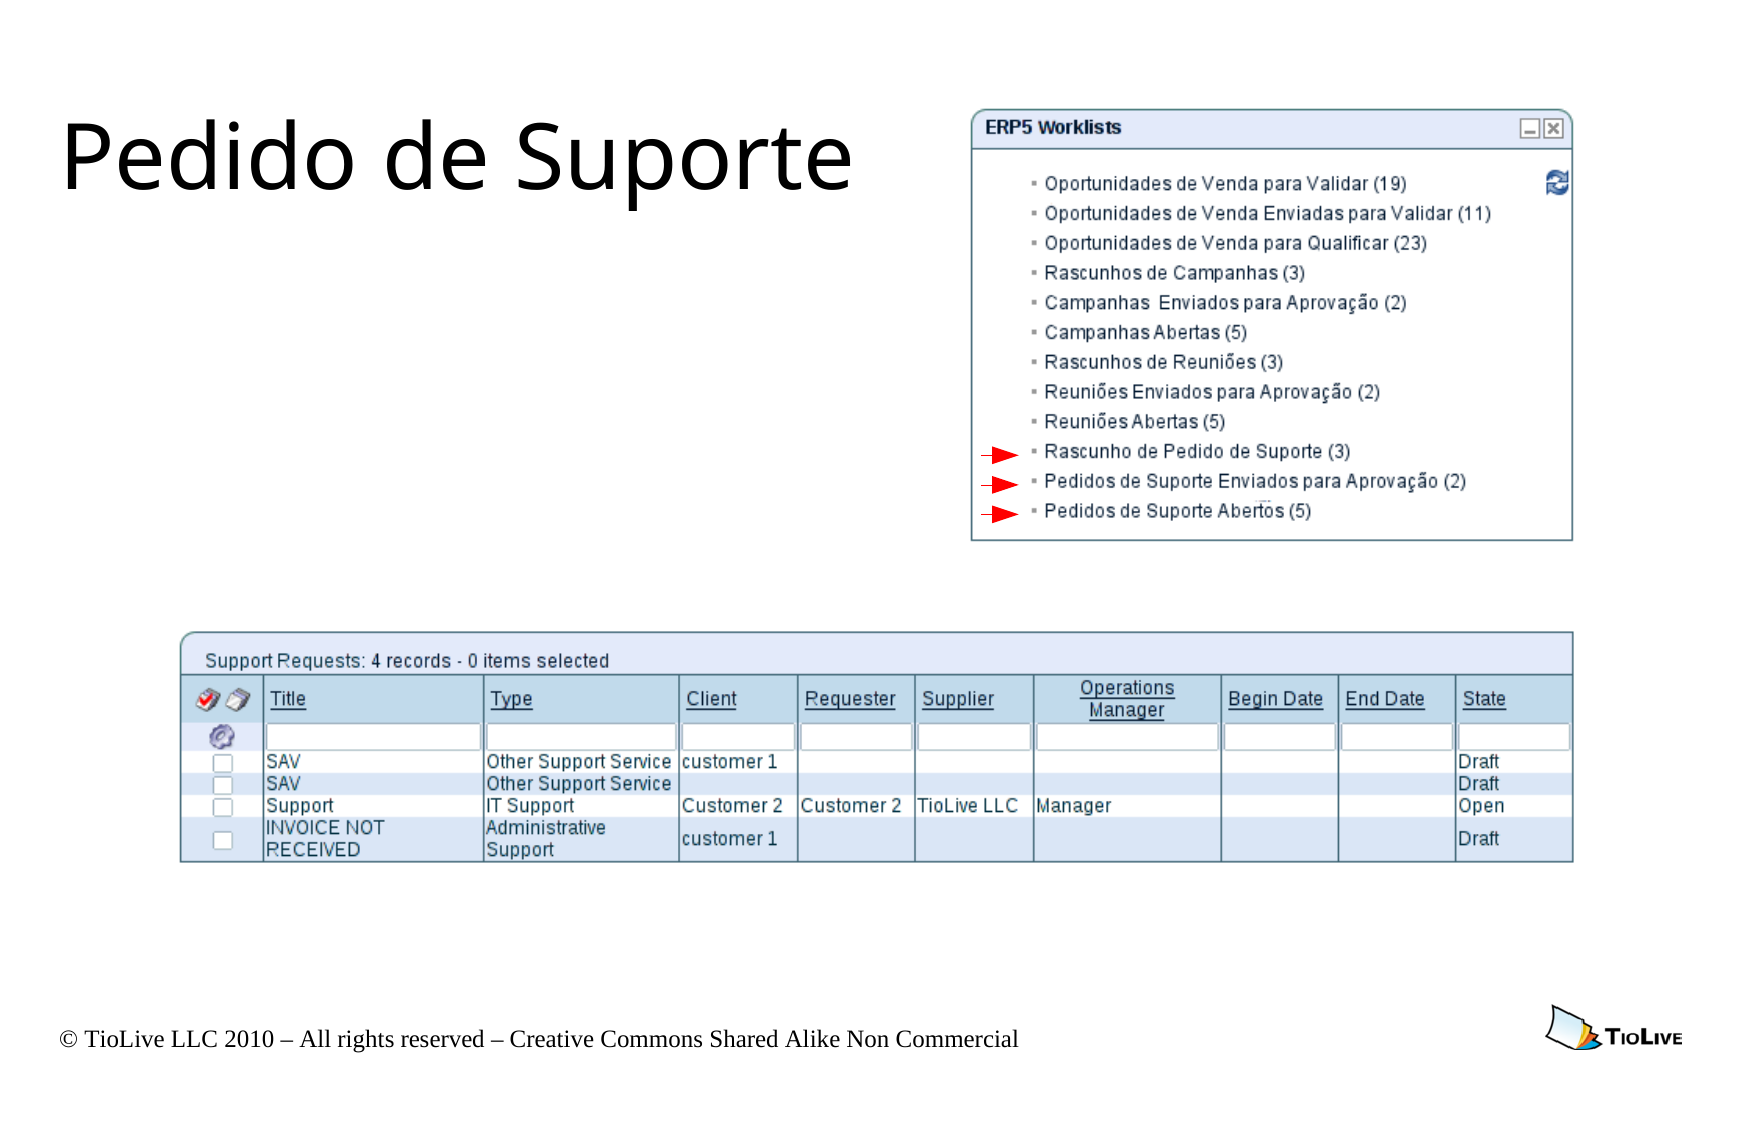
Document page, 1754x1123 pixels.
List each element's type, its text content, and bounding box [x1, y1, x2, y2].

picture [968, 216, 1578, 546]
picture [177, 627, 1577, 866]
picture [1545, 1004, 1682, 1050]
title Pedido de Suporte [59, 92, 1695, 216]
